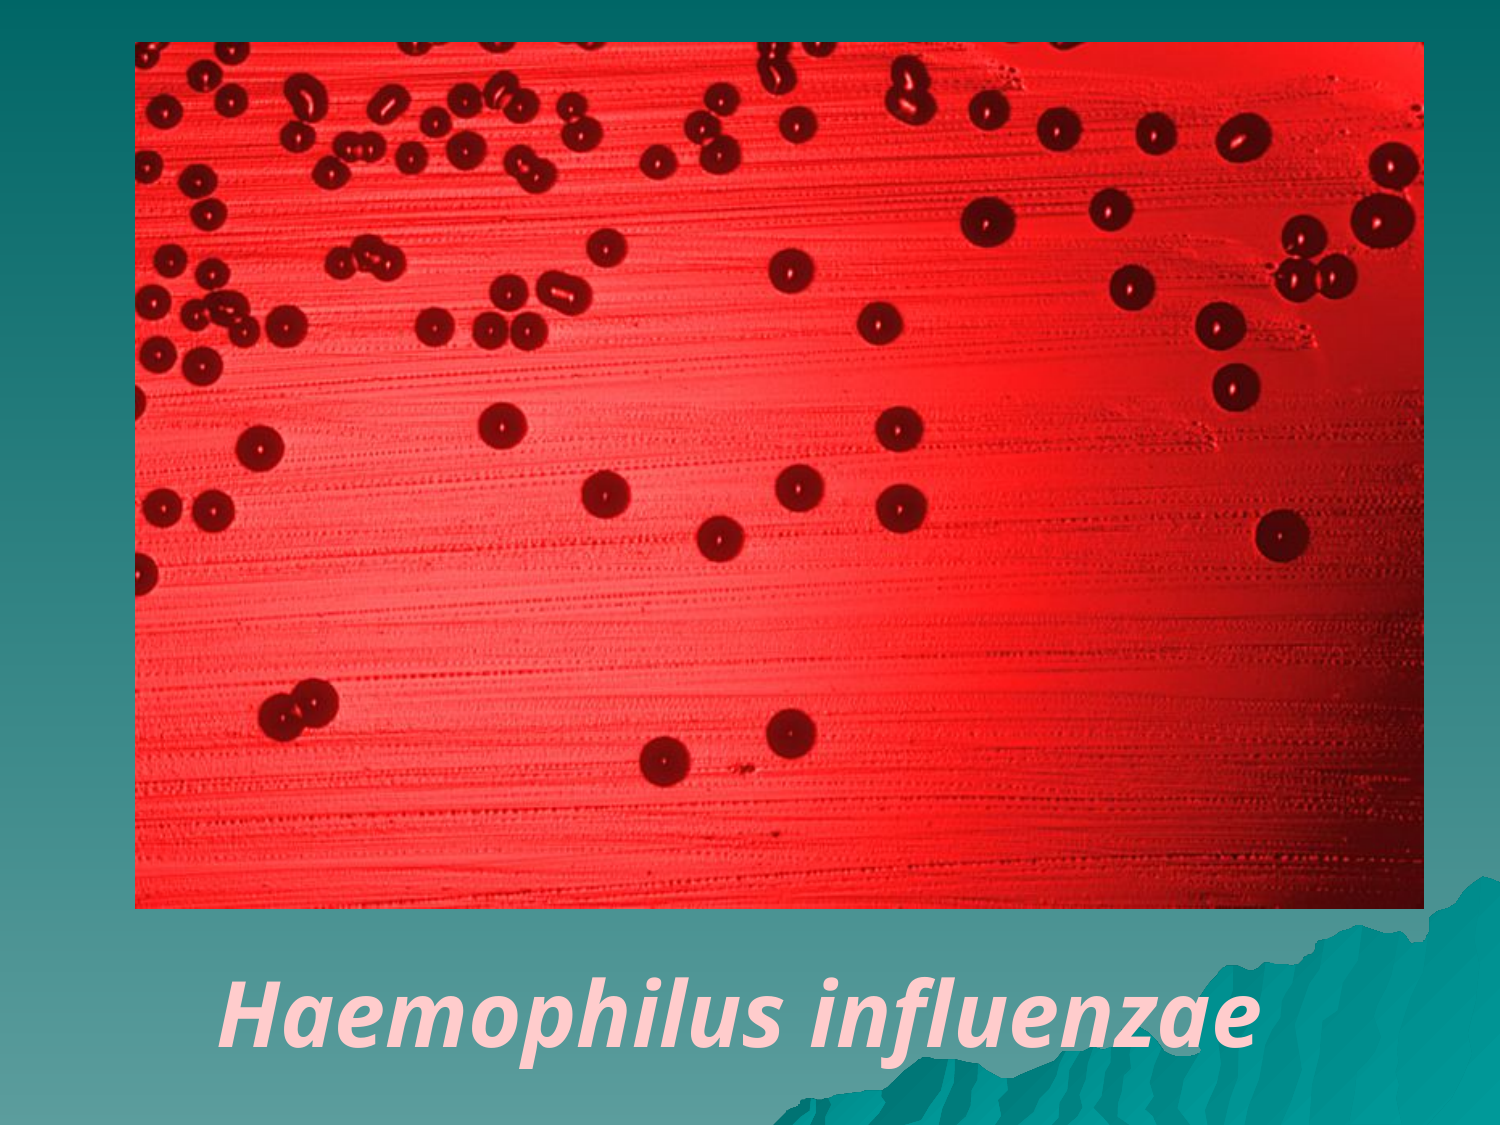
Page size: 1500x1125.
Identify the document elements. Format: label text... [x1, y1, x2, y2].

title Haemophilus influenzae [64, 916, 1415, 1104]
picture [135, 42, 1424, 910]
